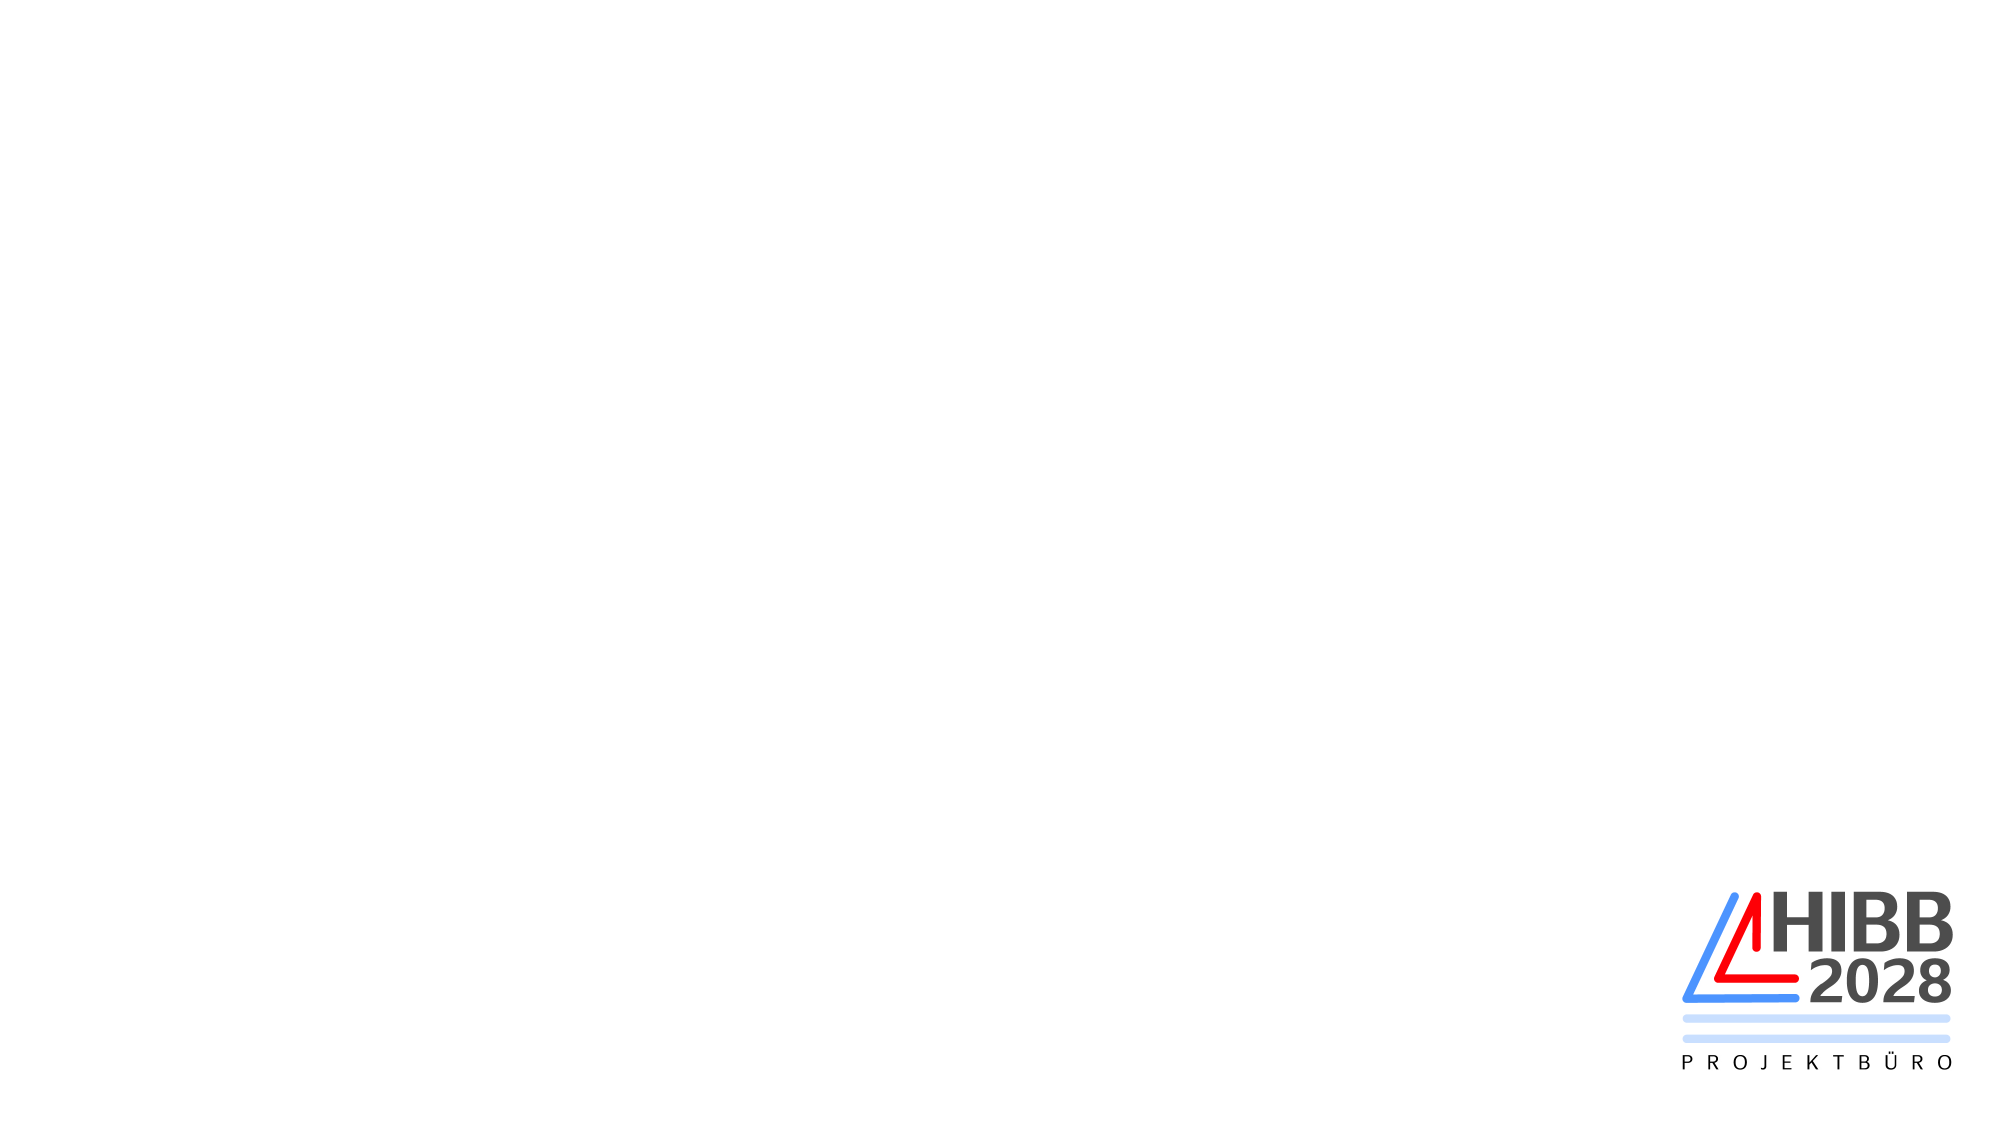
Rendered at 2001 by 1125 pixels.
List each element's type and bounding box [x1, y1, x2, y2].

picture [1641, 862, 2000, 1100]
